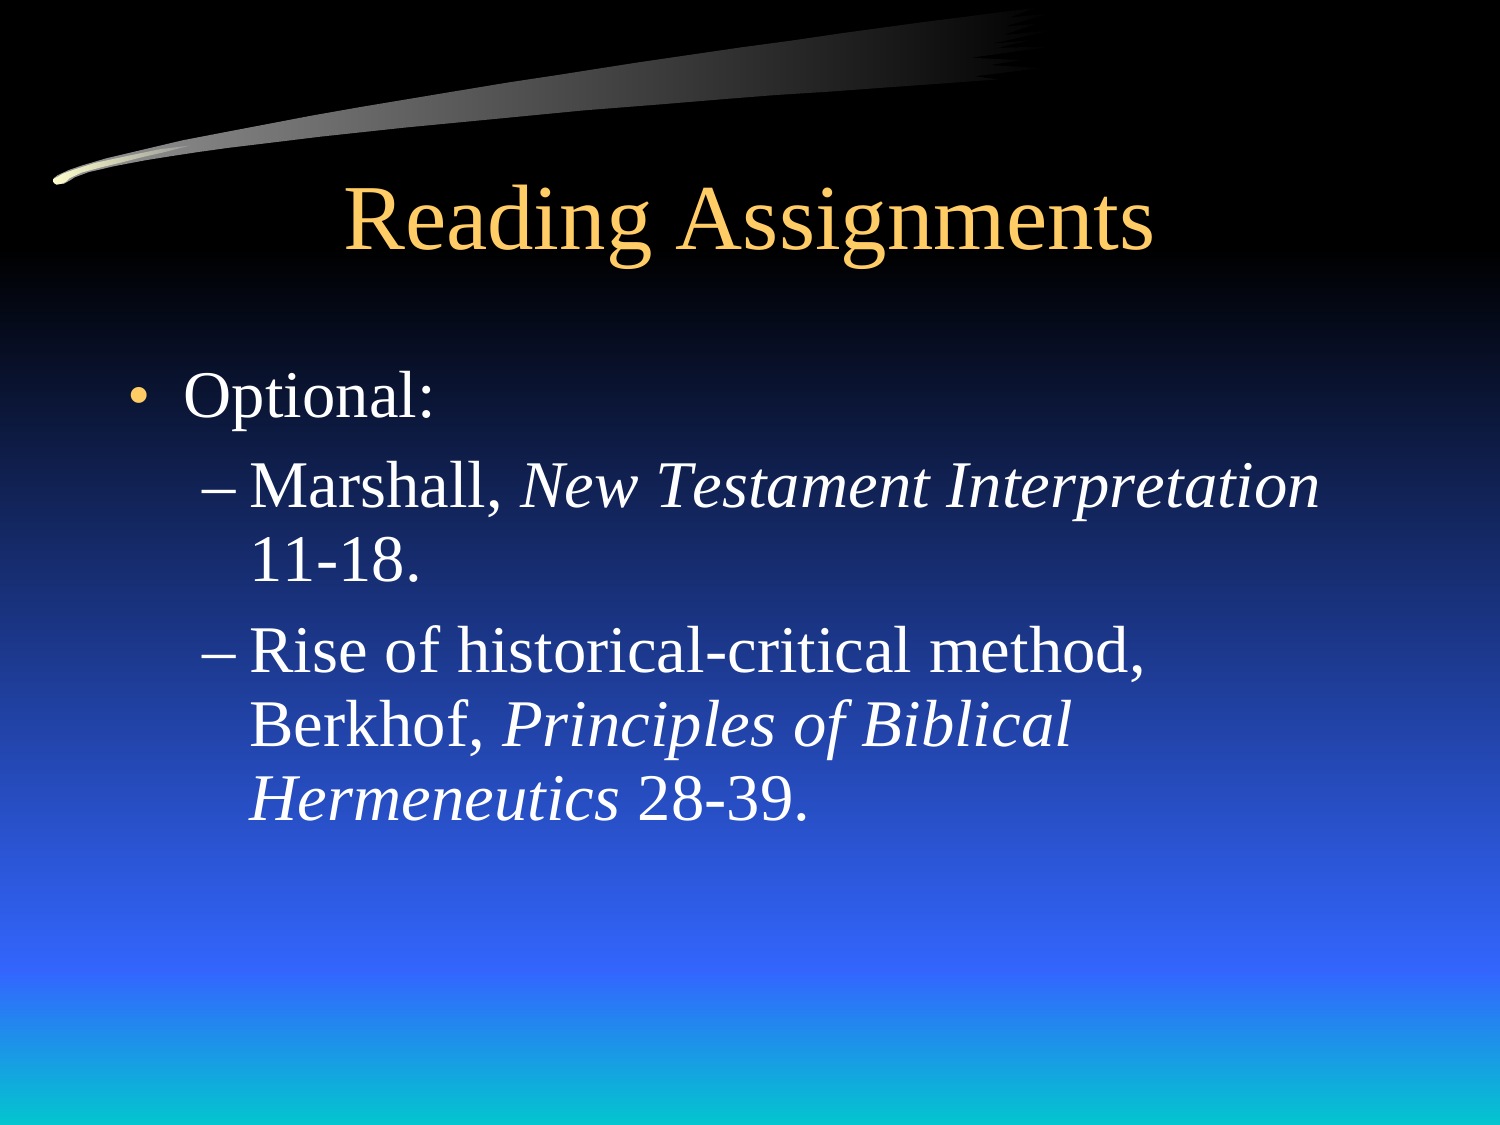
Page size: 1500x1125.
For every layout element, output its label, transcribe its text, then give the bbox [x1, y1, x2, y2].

list Optional: Marshall, New Testament Interpretation 11-18. Rise of historical-critical method, Berkhof, Principles of Biblical Hermeneutics 28-39. [112, 350, 1388, 1026]
title Reading Assignments [112, 124, 1388, 313]
